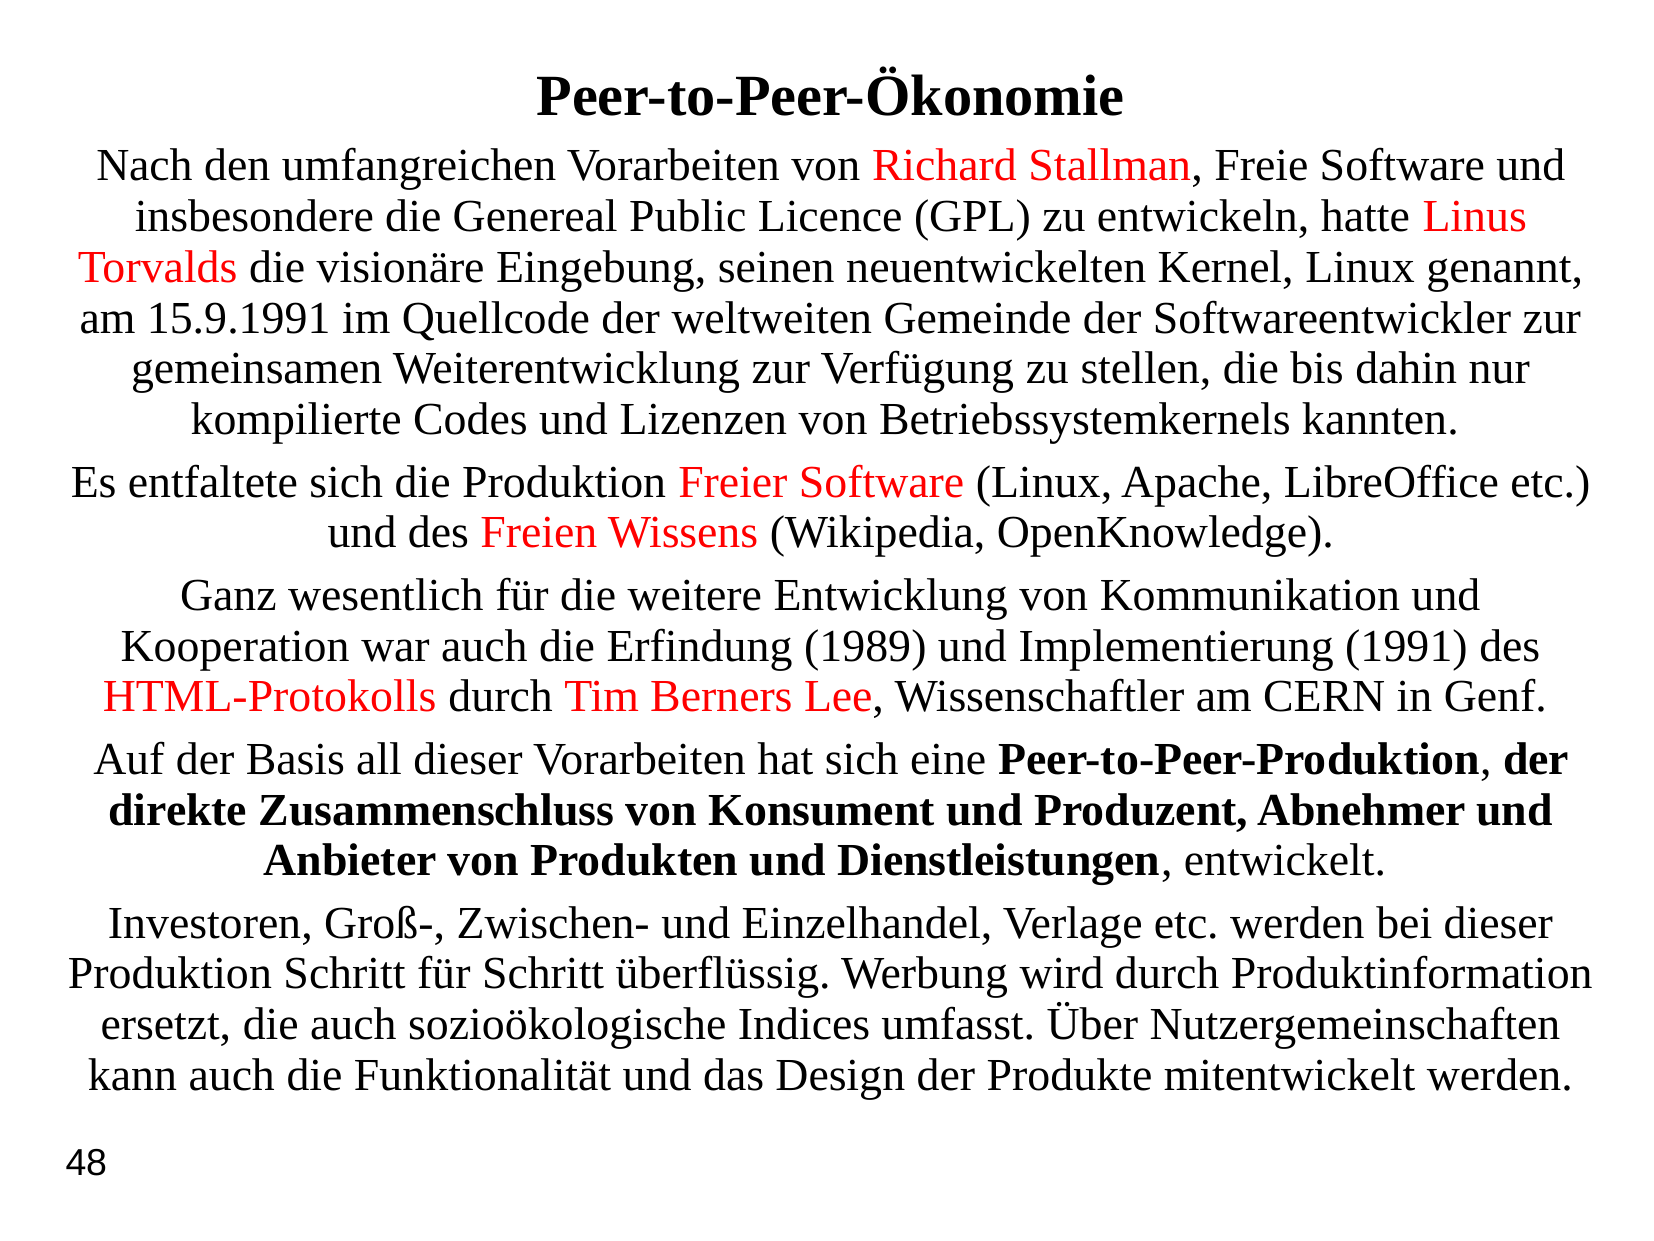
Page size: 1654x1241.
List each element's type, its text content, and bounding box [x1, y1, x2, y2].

text_box <Nummer> [50, 1133, 269, 1204]
text_box Peer-to-Peer-Ökonomie Nach den umfangreichen Vorarbeiten von Richard Stallman, Freie Software und insbesondere die Genereal Public Licence (GPL) zu entwickeln, hatte Linus Torvalds die visionäre Eingebung, seinen neuentwickelten Kernel, Linux genannt, am 15.9.1991 im Quellcode der weltweiten Gemeinde der Softwareentwickler zur gemeinsamen Weiterentwicklung zur Verfügung zu stellen, die bis dahin nur kompilierte Codes und Lizenzen von Betriebssystemkernels kannten. Es entfaltete sich die Produktion Freier Software (Linux, Apache, LibreOffice etc.) und des Freien Wissens (Wikipedia, OpenKnowledge). Ganz wesentlich für die weitere Entwicklung von Kommunikation und Kooperation war auch die Erfindung (1989) und Implementierung (1991) des HTML-Protokolls durch Tim Berners Lee, Wissenschaftler am CERN in Genf. Auf der Basis all dieser Vorarbeiten hat sich eine Peer-to-Peer-Produktion, der direkte Zusammenschluss von Konsument und Produzent, Abnehmer und Anbieter von Produkten und Dienstleistungen, entwickelt. Investoren, Groß-, Zwischen- und Einzelhandel, Verlage etc. werden bei dieser Produktion Schritt für Schritt überflüssig. Werbung wird durch Produktinformation ersetzt, die auch sozioökologische Indices umfasst. Über Nutzergemeinschaften kann auch die Funktionalität und das Design der Produkte mitentwickelt werden. [53, 56, 1613, 1108]
